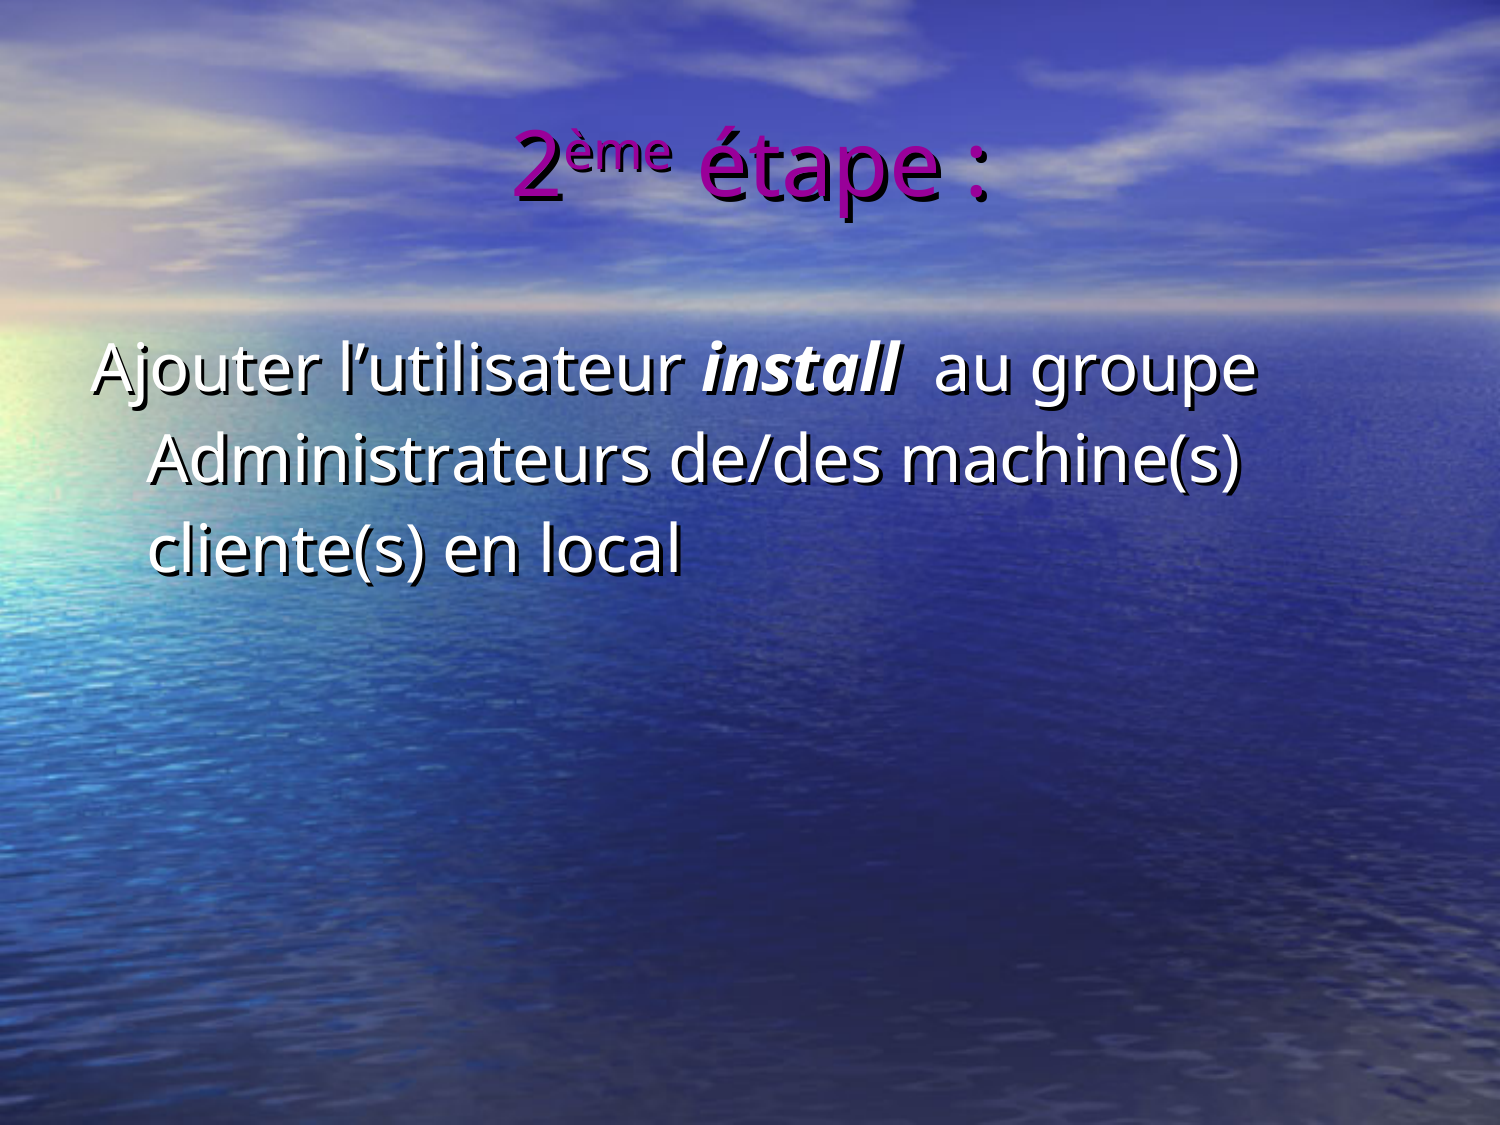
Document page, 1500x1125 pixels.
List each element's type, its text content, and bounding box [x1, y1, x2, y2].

picture [0, 0, 1500, 1125]
title 2ème étape : [75, 47, 1426, 276]
list Ajouter l’utilisateur install au groupe Administrateurs de/des machine(s) cliente(s) en local [75, 312, 1426, 988]
